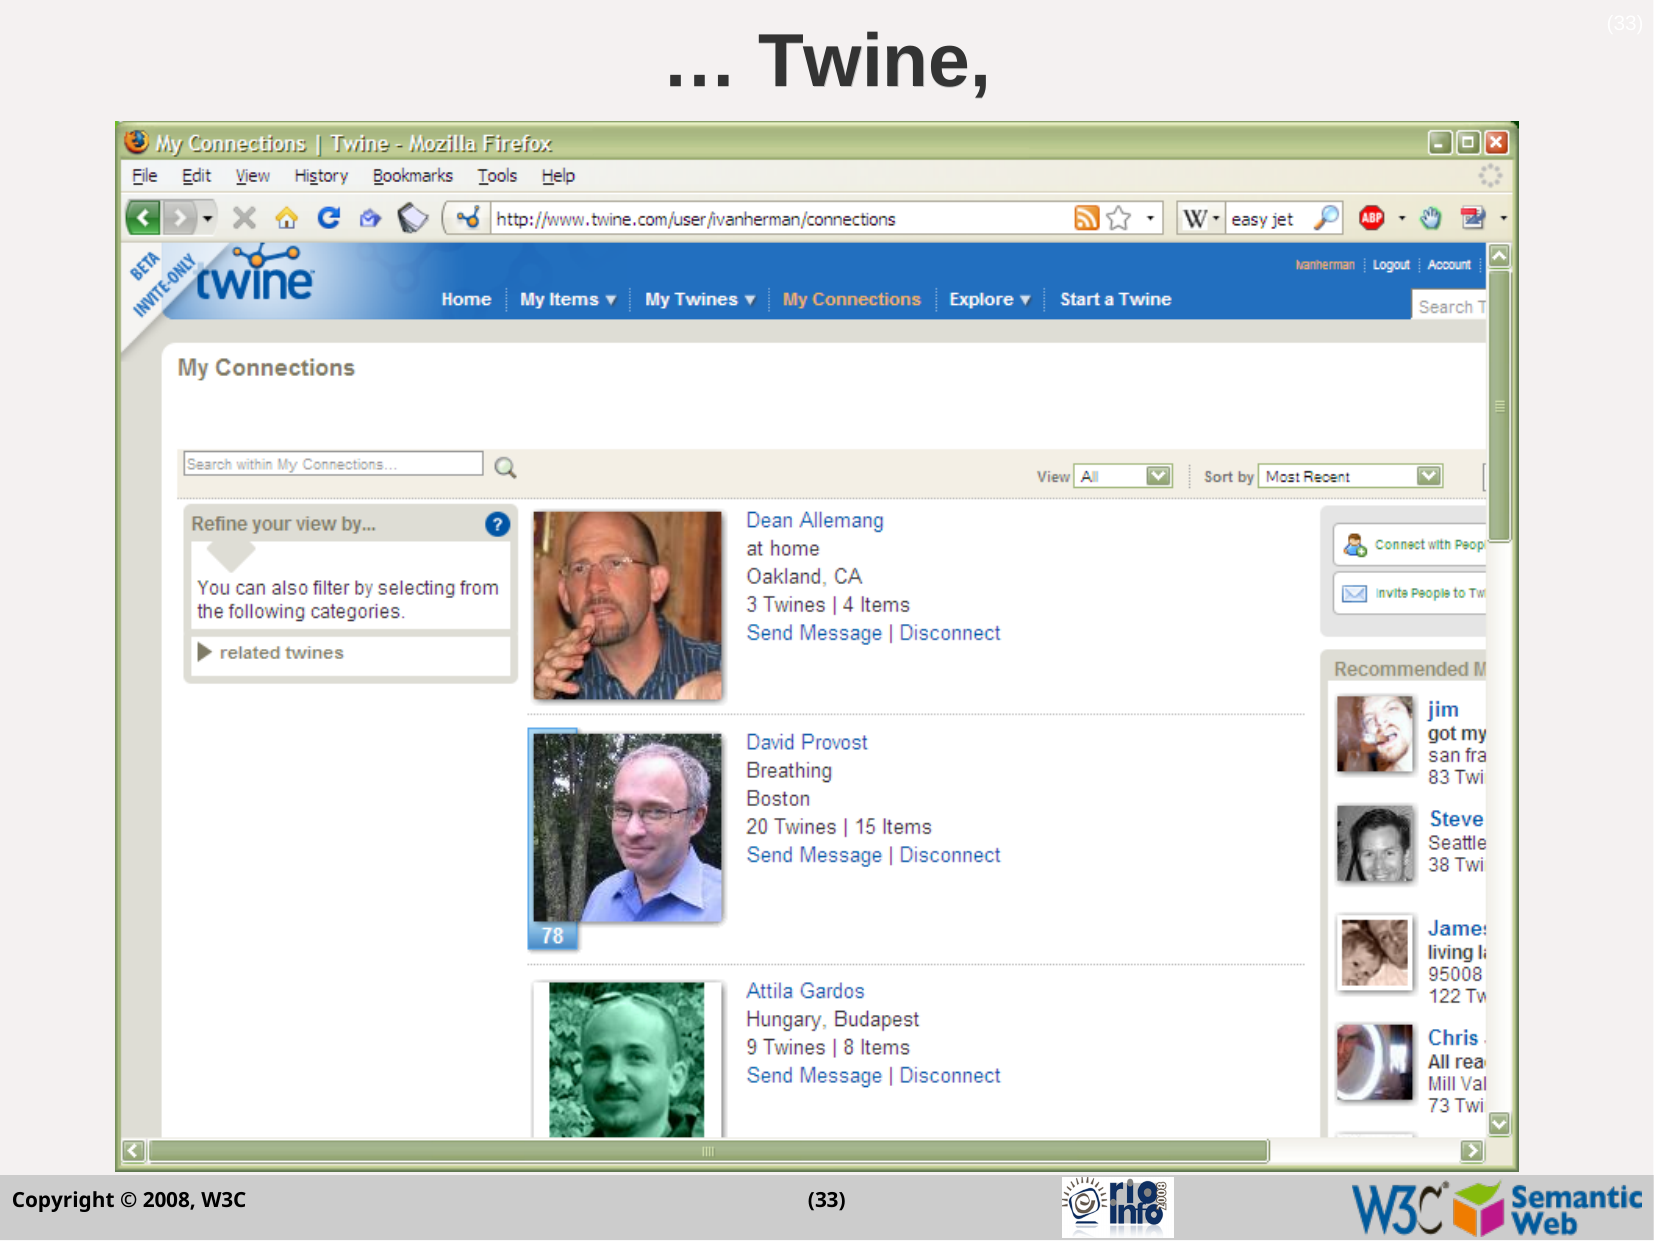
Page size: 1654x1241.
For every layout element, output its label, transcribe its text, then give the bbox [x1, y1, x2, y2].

title … Twine, [0, 0, 1654, 119]
picture [1352, 1178, 1642, 1237]
picture [115, 121, 1519, 1172]
picture [1062, 1177, 1174, 1238]
